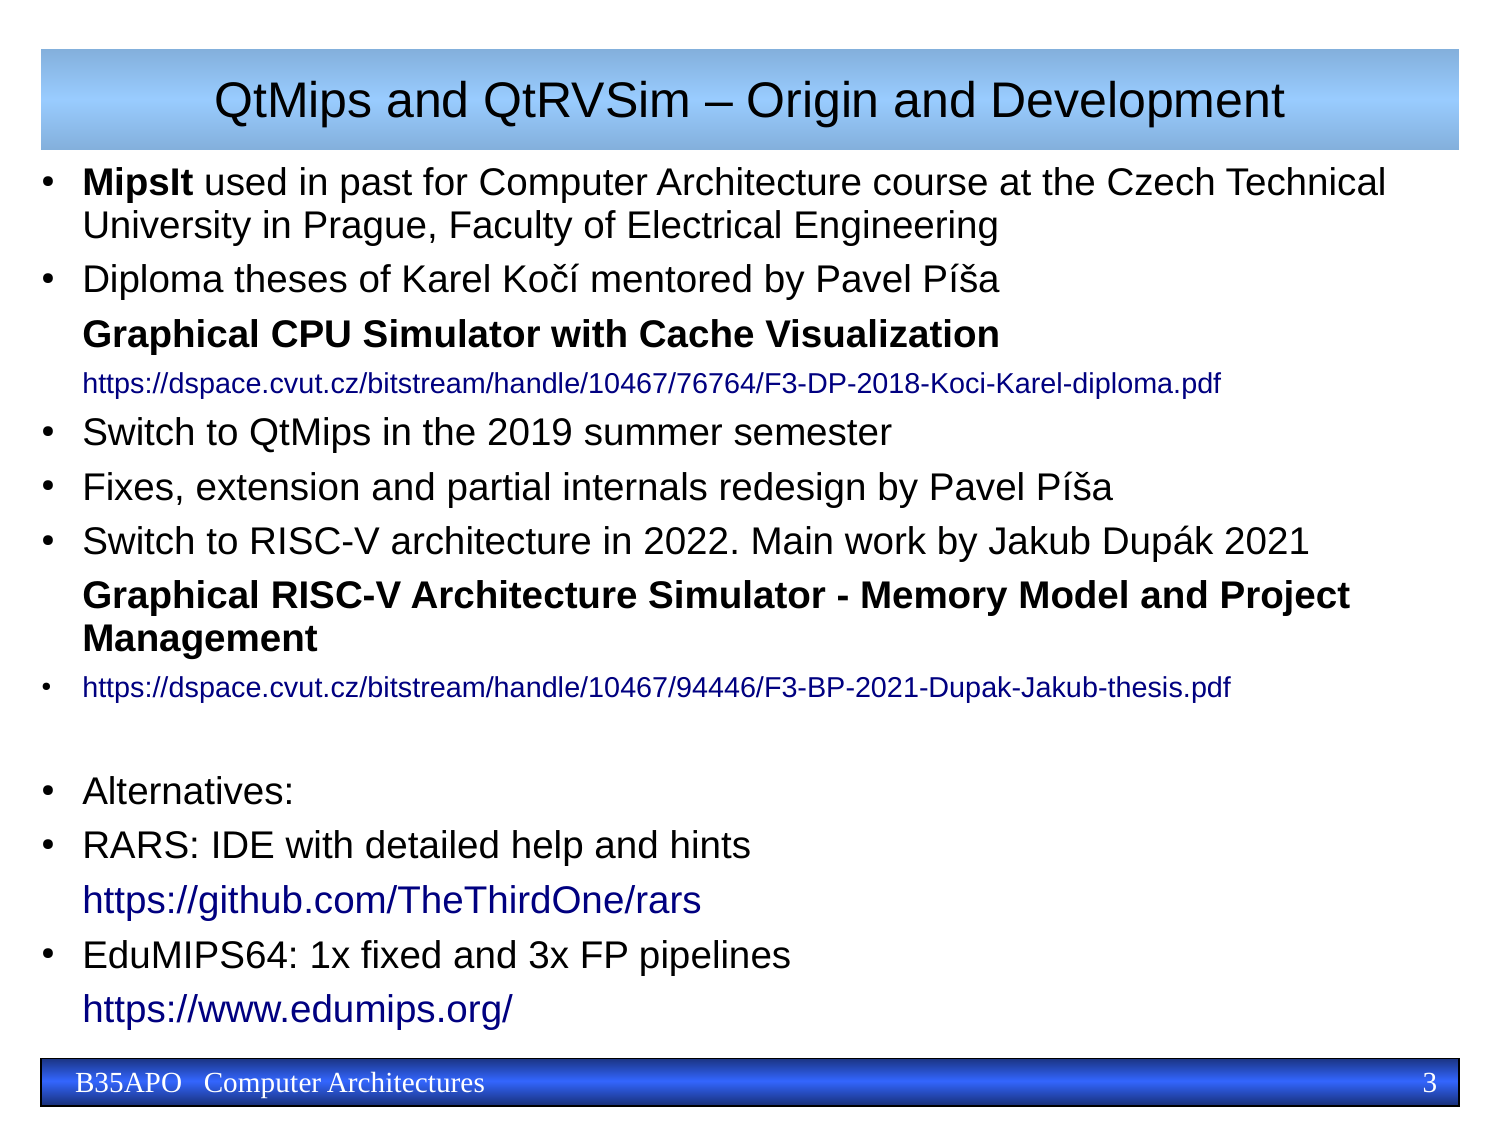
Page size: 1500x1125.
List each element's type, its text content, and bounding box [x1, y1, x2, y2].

list MipsIt used in past for Computer Architecture course at the Czech Technical University in Prague, Faculty of Electrical Engineering Diploma theses of Karel Kočí mentored by Pavel Píša Graphical CPU Simulator with Cache Visualization https://dspace.cvut.cz/bitstream/handle/10467/76764/F3-DP-2018-Koci-Karel-diploma.pdf Switch to QtMips in the 2019 summer semester Fixes, extension and partial internals redesign by Pavel Píša Switch to RISC-V architecture in 2022. Main work by Jakub Dupák 2021 Graphical RISC-V Architecture Simulator - Memory Model and Project Management https://dspace.cvut.cz/bitstream/handle/10467/94446/F3-BP-2021-Dupak-Jakub-thesis.pdf Alternatives: RARS: IDE with detailed help and hints https://github.com/TheThirdOne/rars EduMIPS64: 1x fixed and 3x FP pipelines https://www.edumips.org/ [27, 160, 1454, 1031]
title QtMips and QtRVSim – Origin and Development [41, 49, 1459, 150]
